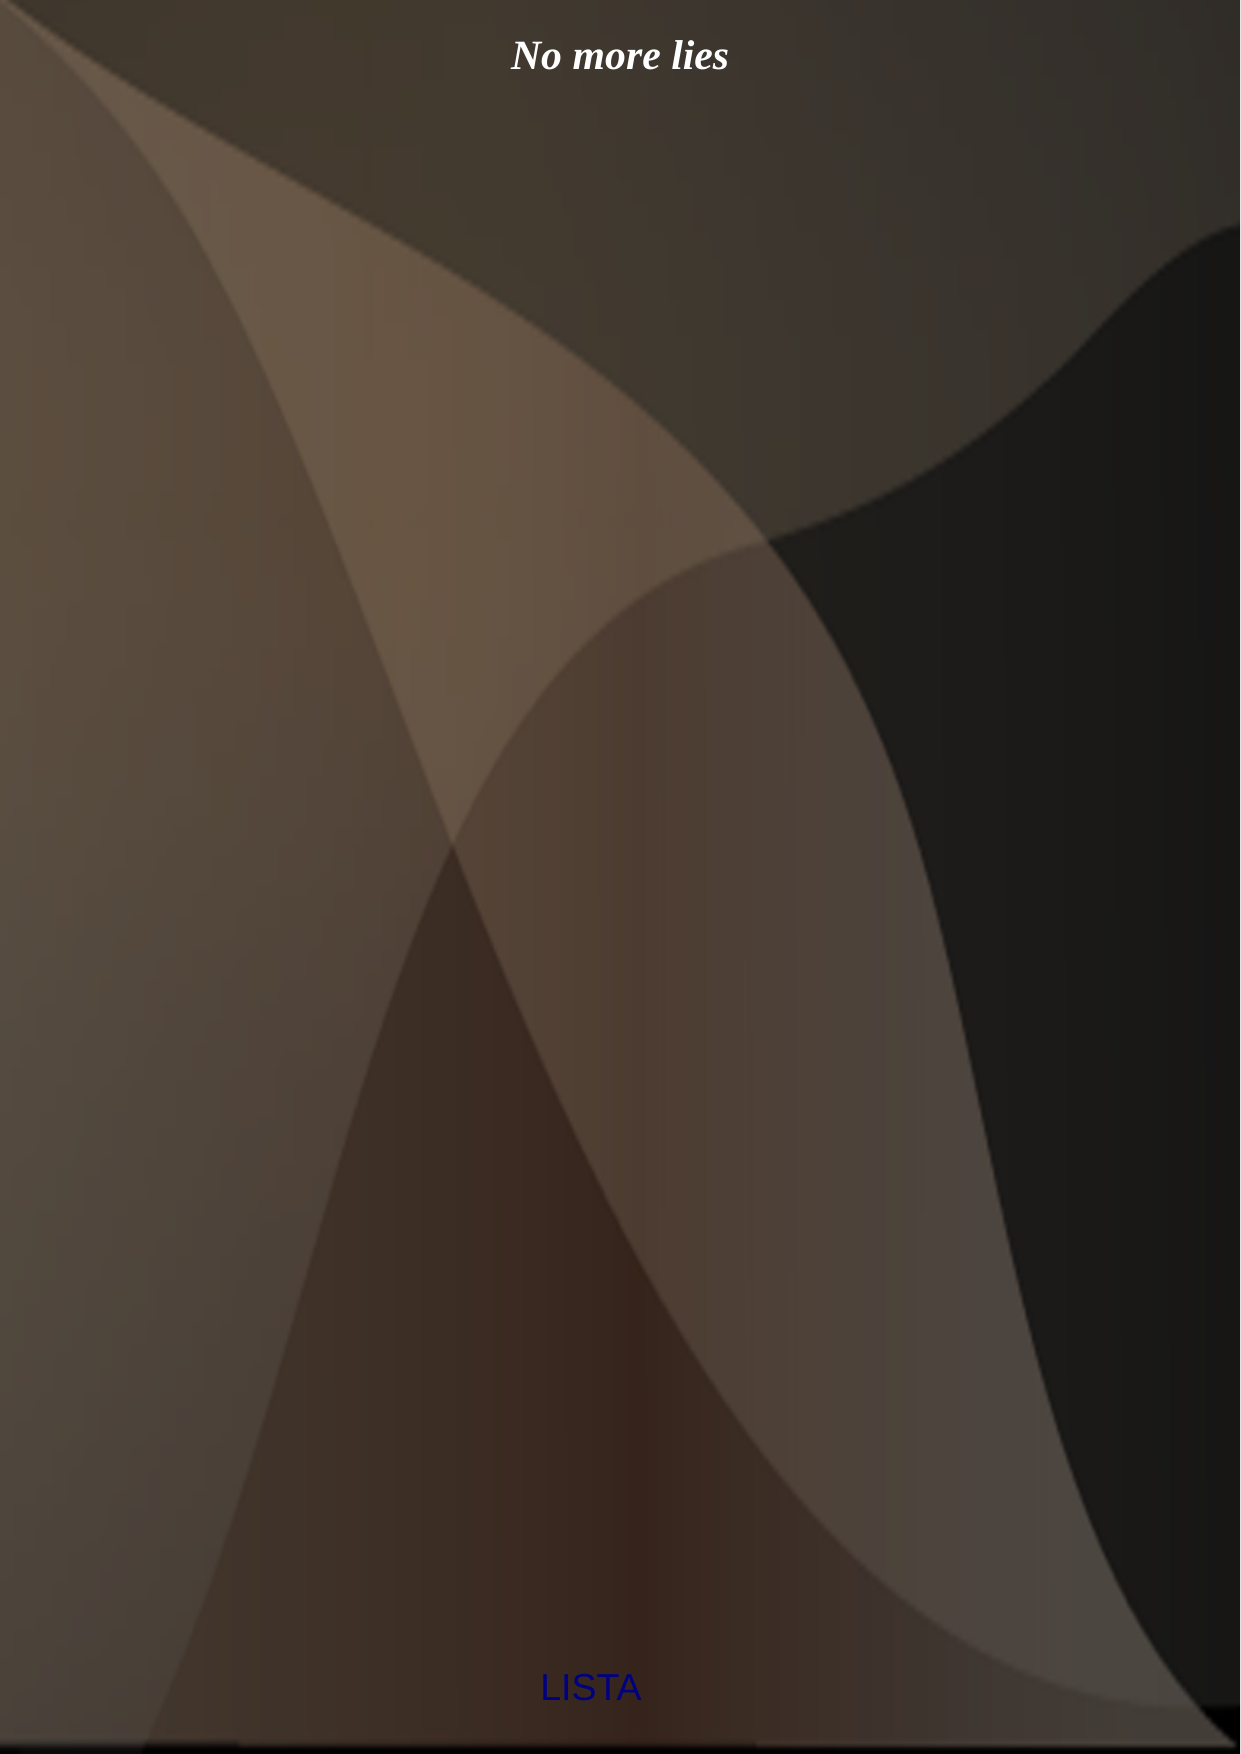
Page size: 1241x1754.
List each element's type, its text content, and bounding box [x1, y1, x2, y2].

text_box LISTA [525, 1659, 657, 1717]
picture [0, 0, 1241, 1754]
title No more lies [88, 23, 1152, 88]
